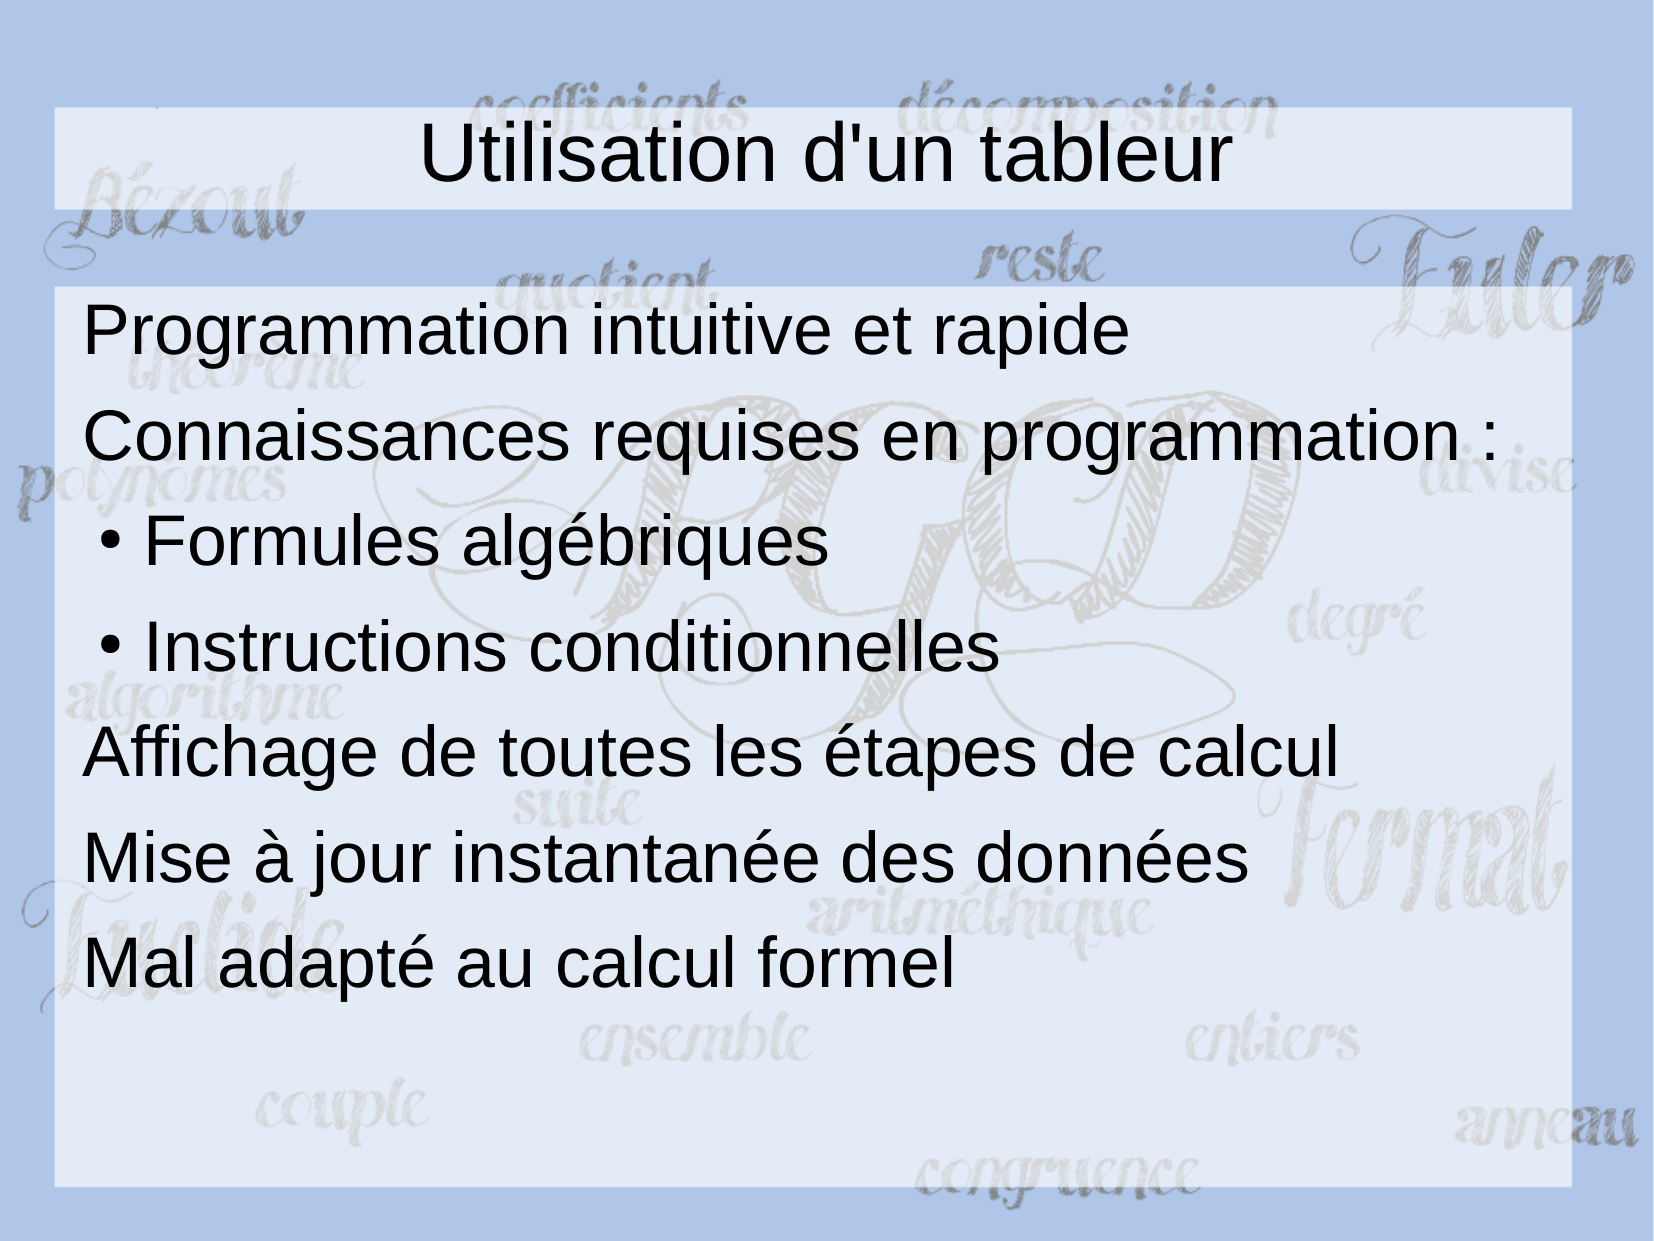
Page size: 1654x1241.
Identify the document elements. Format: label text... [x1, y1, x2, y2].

picture [0, 0, 1654, 1241]
list Programmation intuitive et rapide Connaissances requises en programmation : Formules algébriques Instructions conditionnelles Affichage de toutes les étapes de calcul Mise à jour instantanée des données Mal adapté au calcul formel [82, 290, 1571, 1010]
title Utilisation d'un tableur [82, 49, 1571, 257]
